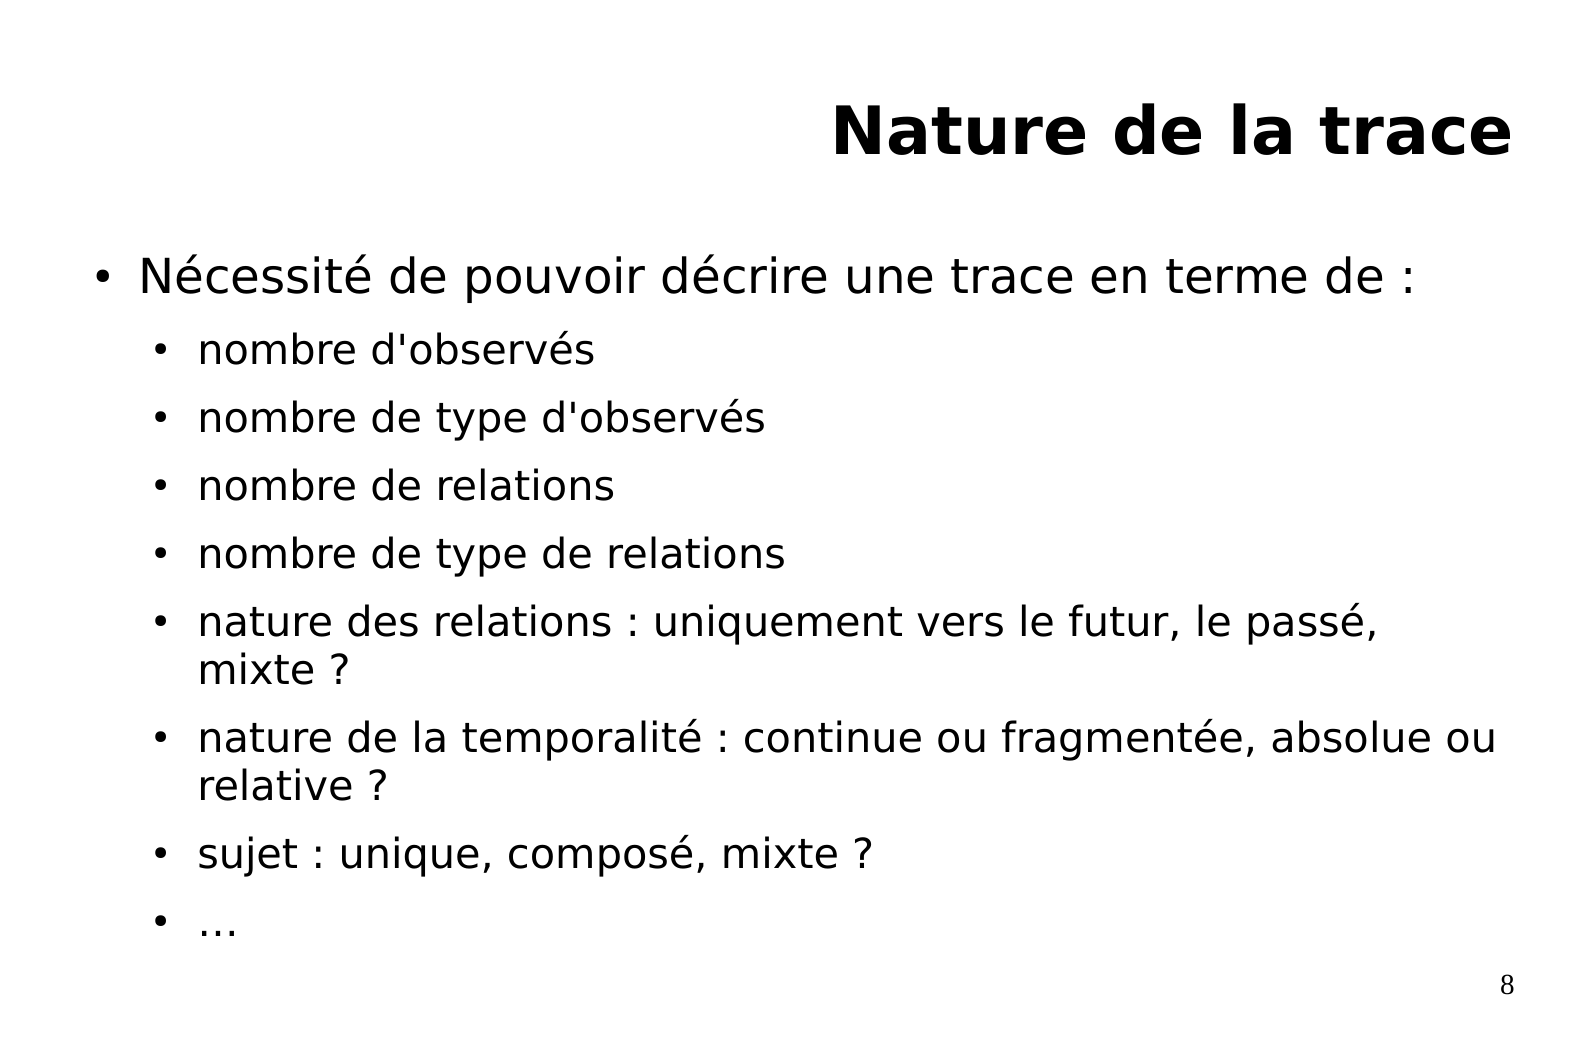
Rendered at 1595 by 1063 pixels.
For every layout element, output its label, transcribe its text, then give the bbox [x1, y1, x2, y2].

title Nature de la trace [79, 49, 1515, 213]
list Nécessité de pouvoir décrire une trace en terme de : nombre d'observés nombre de type d'observés nombre de relations nombre de type de relations nature des relations : uniquement vers le futur, le passé, mixte ? nature de la temporalité : continue ou fragmentée, absolue ou relative ? sujet : unique, composé, mixte ? … [79, 248, 1515, 951]
